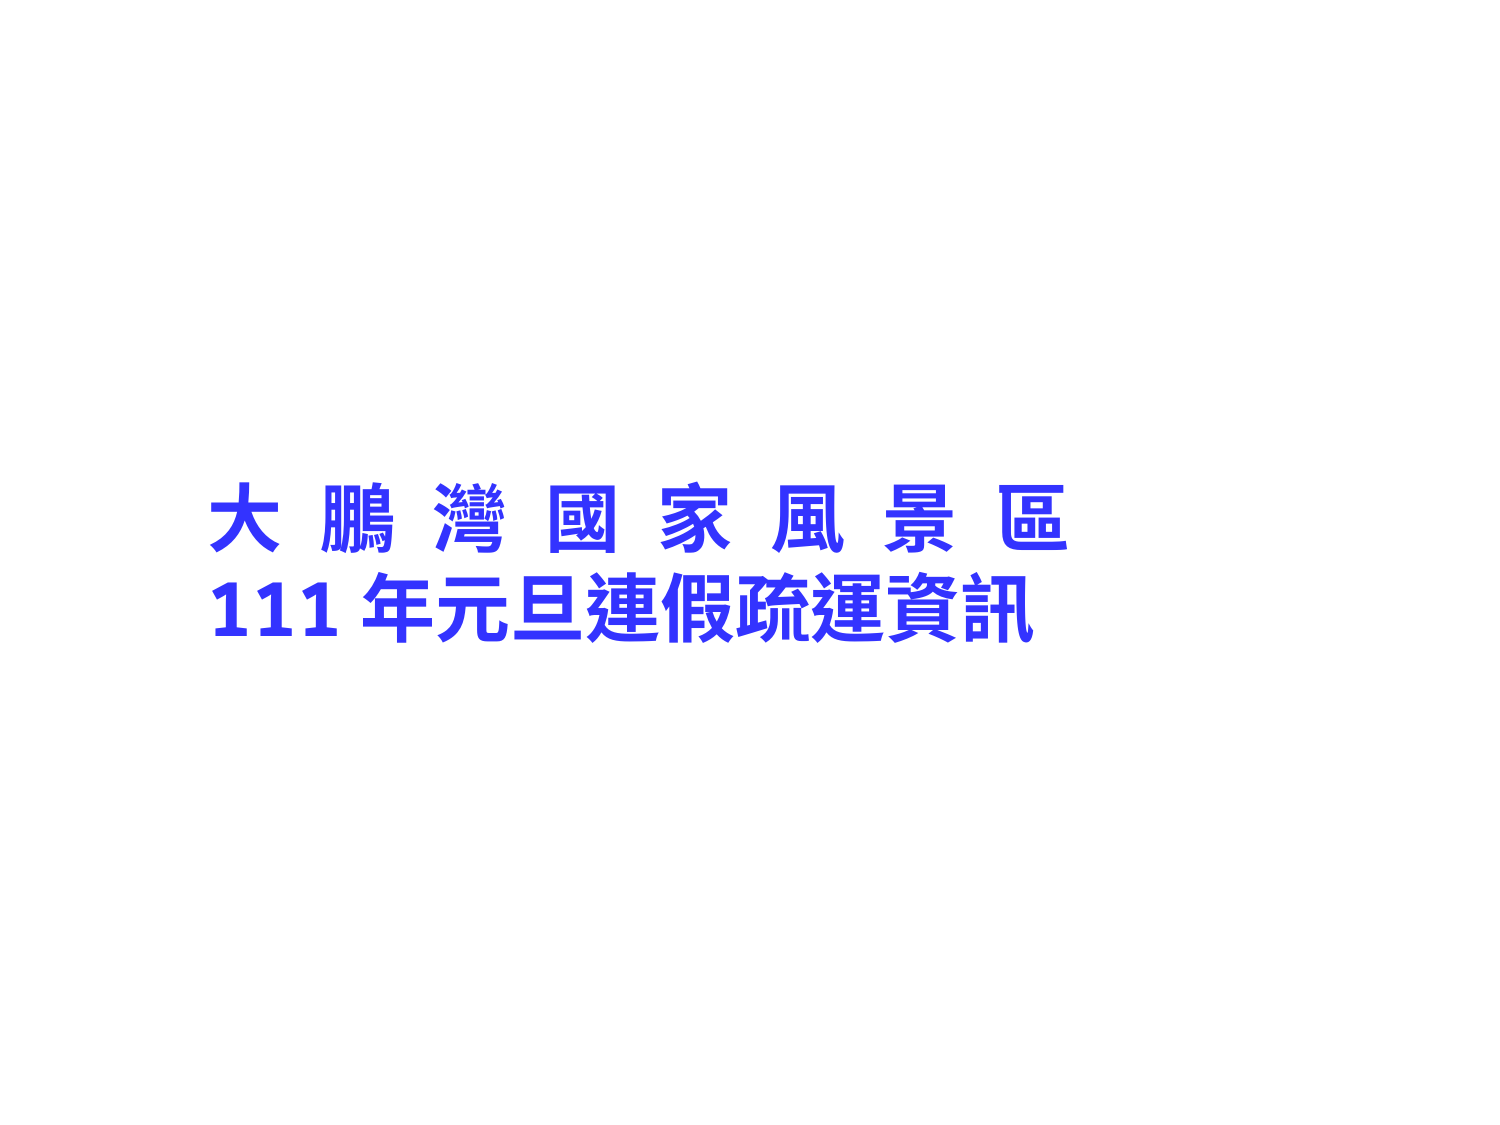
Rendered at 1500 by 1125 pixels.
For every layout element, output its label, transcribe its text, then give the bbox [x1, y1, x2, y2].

text_box 大 鵬 灣 國 家 風 景 區 111年元旦連假疏運資訊 [193, 464, 1307, 659]
